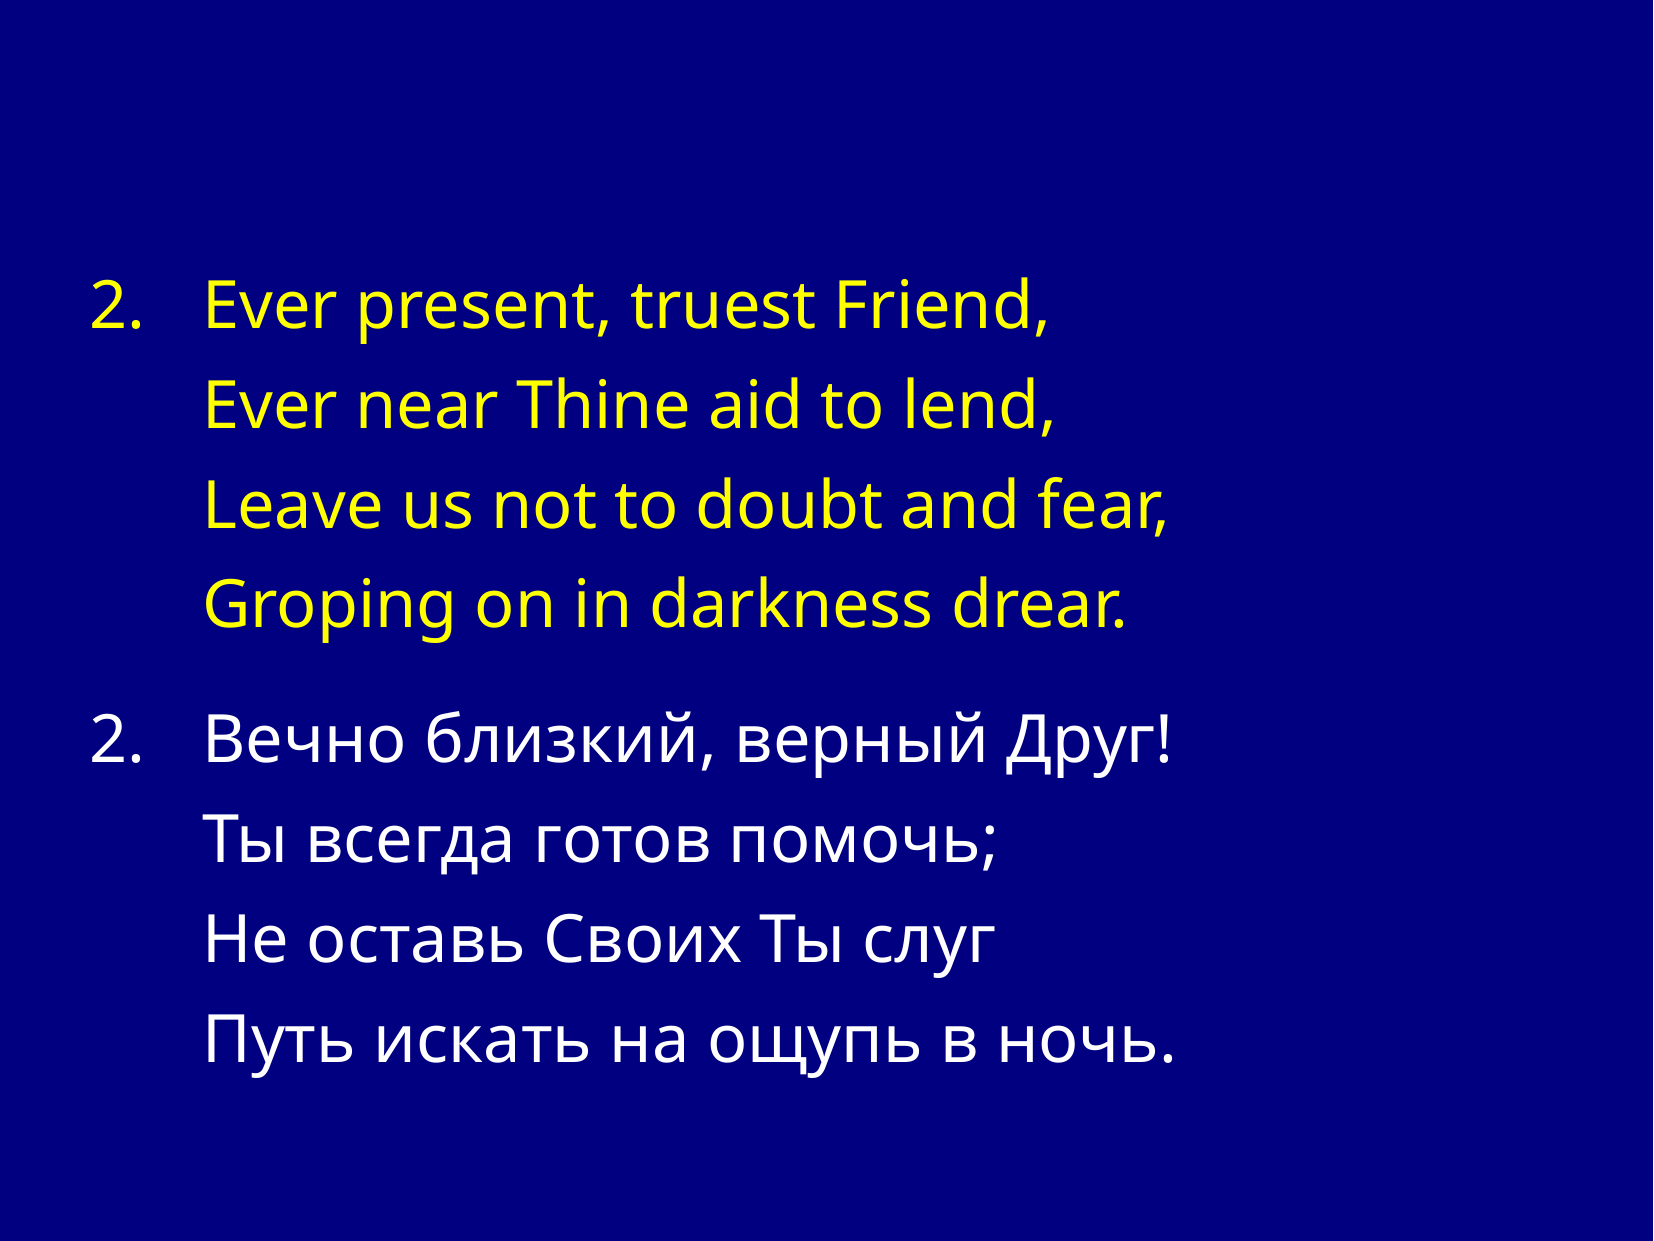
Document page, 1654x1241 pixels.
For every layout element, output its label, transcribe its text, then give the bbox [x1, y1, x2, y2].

text_box 2. Ever present, truest Friend, Ever near Thine aid to lend, Leave us not to doubt and fear, Groping on in darkness drear. [75, 150, 1576, 638]
text_box 2. Вечно близкий, верный Друг! Ты всегда готов помочь; Не оставь Своих Ты слуг Путь искать на ощупь в ночь. [75, 675, 1576, 1163]
